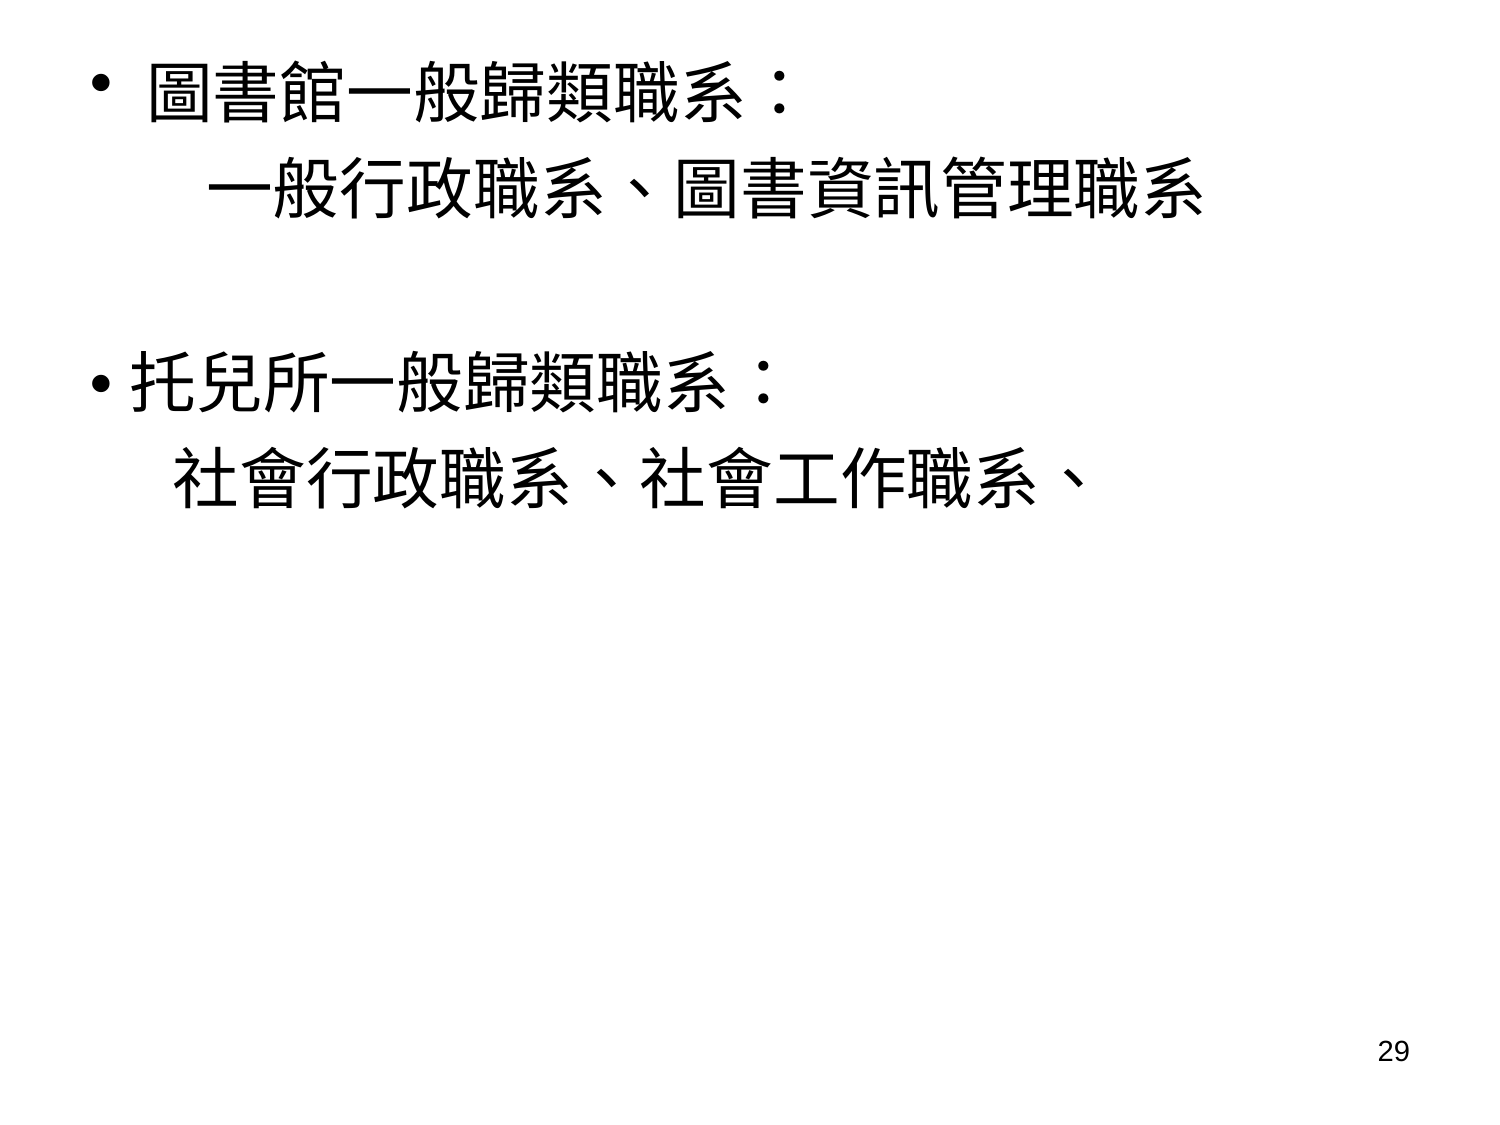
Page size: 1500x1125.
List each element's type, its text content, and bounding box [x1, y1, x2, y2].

list 圖書館一般歸類職系： 一般行政職系、圖書資訊管理職系 托兒所一般歸類職系： 社會行政職系、社會工作職系、 [75, 42, 1426, 1005]
